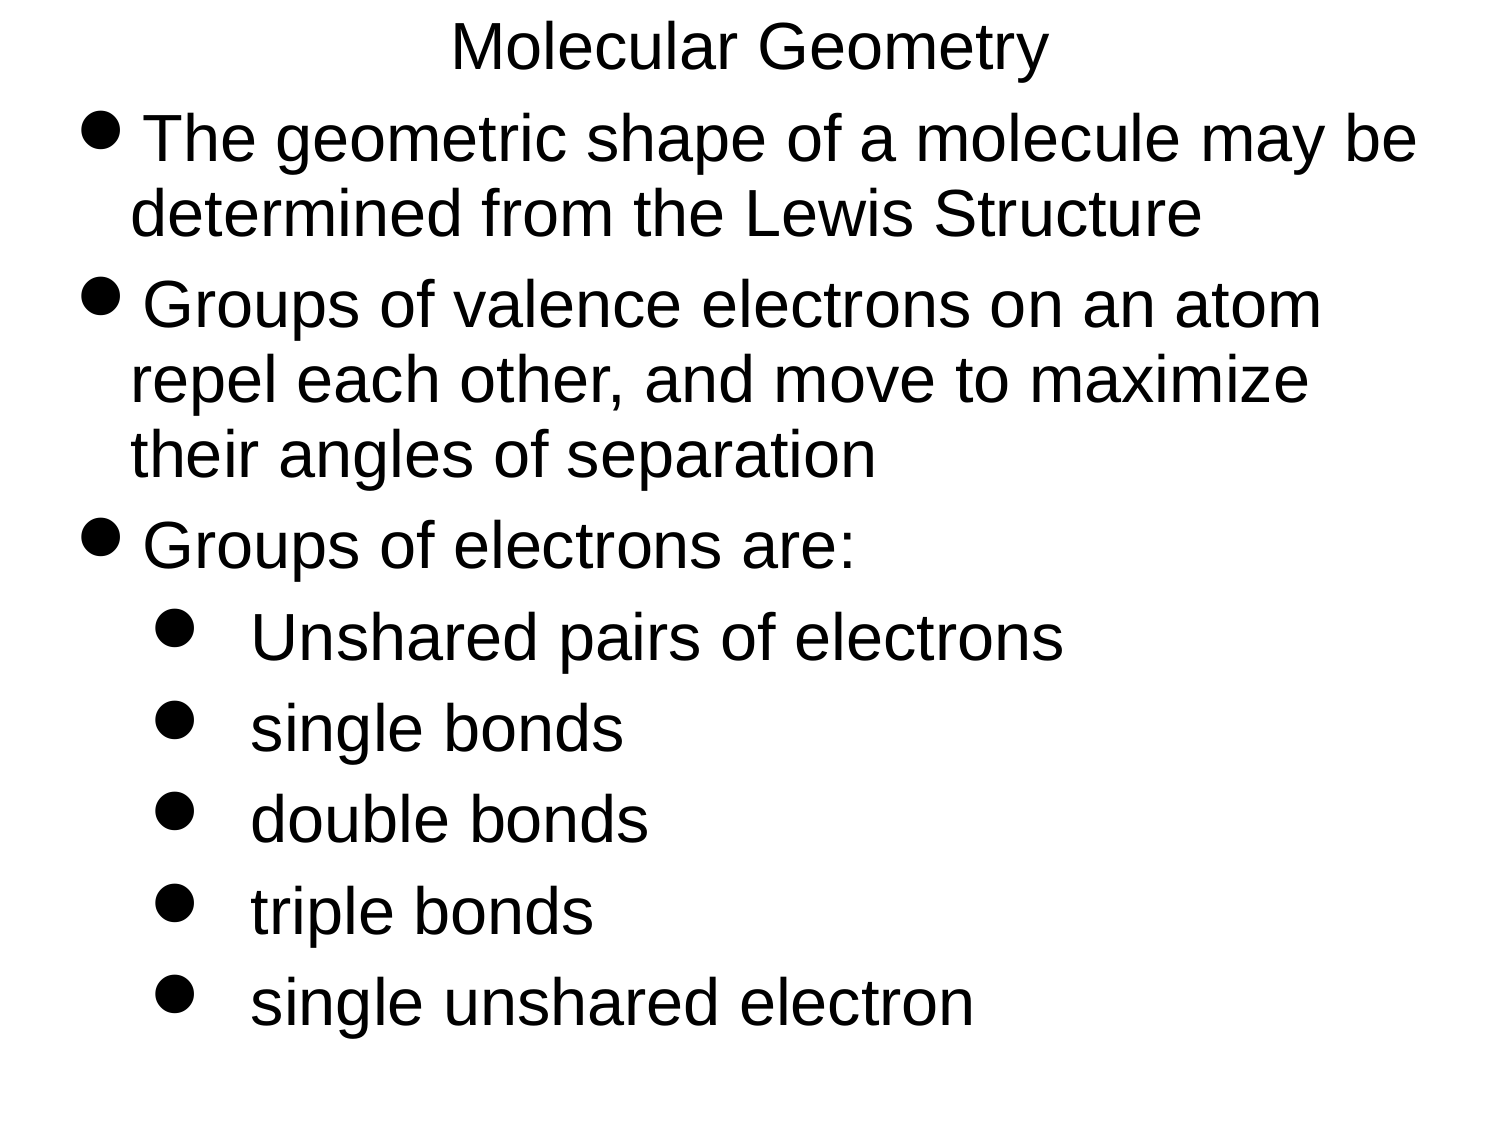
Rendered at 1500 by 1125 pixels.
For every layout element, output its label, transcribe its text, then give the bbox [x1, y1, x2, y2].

text_box Molecular Geometry The geometric shape of a molecule may be determined from the Lewis Structure Groups of valence electrons on an atom repel each other, and move to maximize their angles of separation Groups of electrons are: Unshared pairs of electrons single bonds double bonds triple bonds single unshared electron [74, 26, 1425, 1023]
